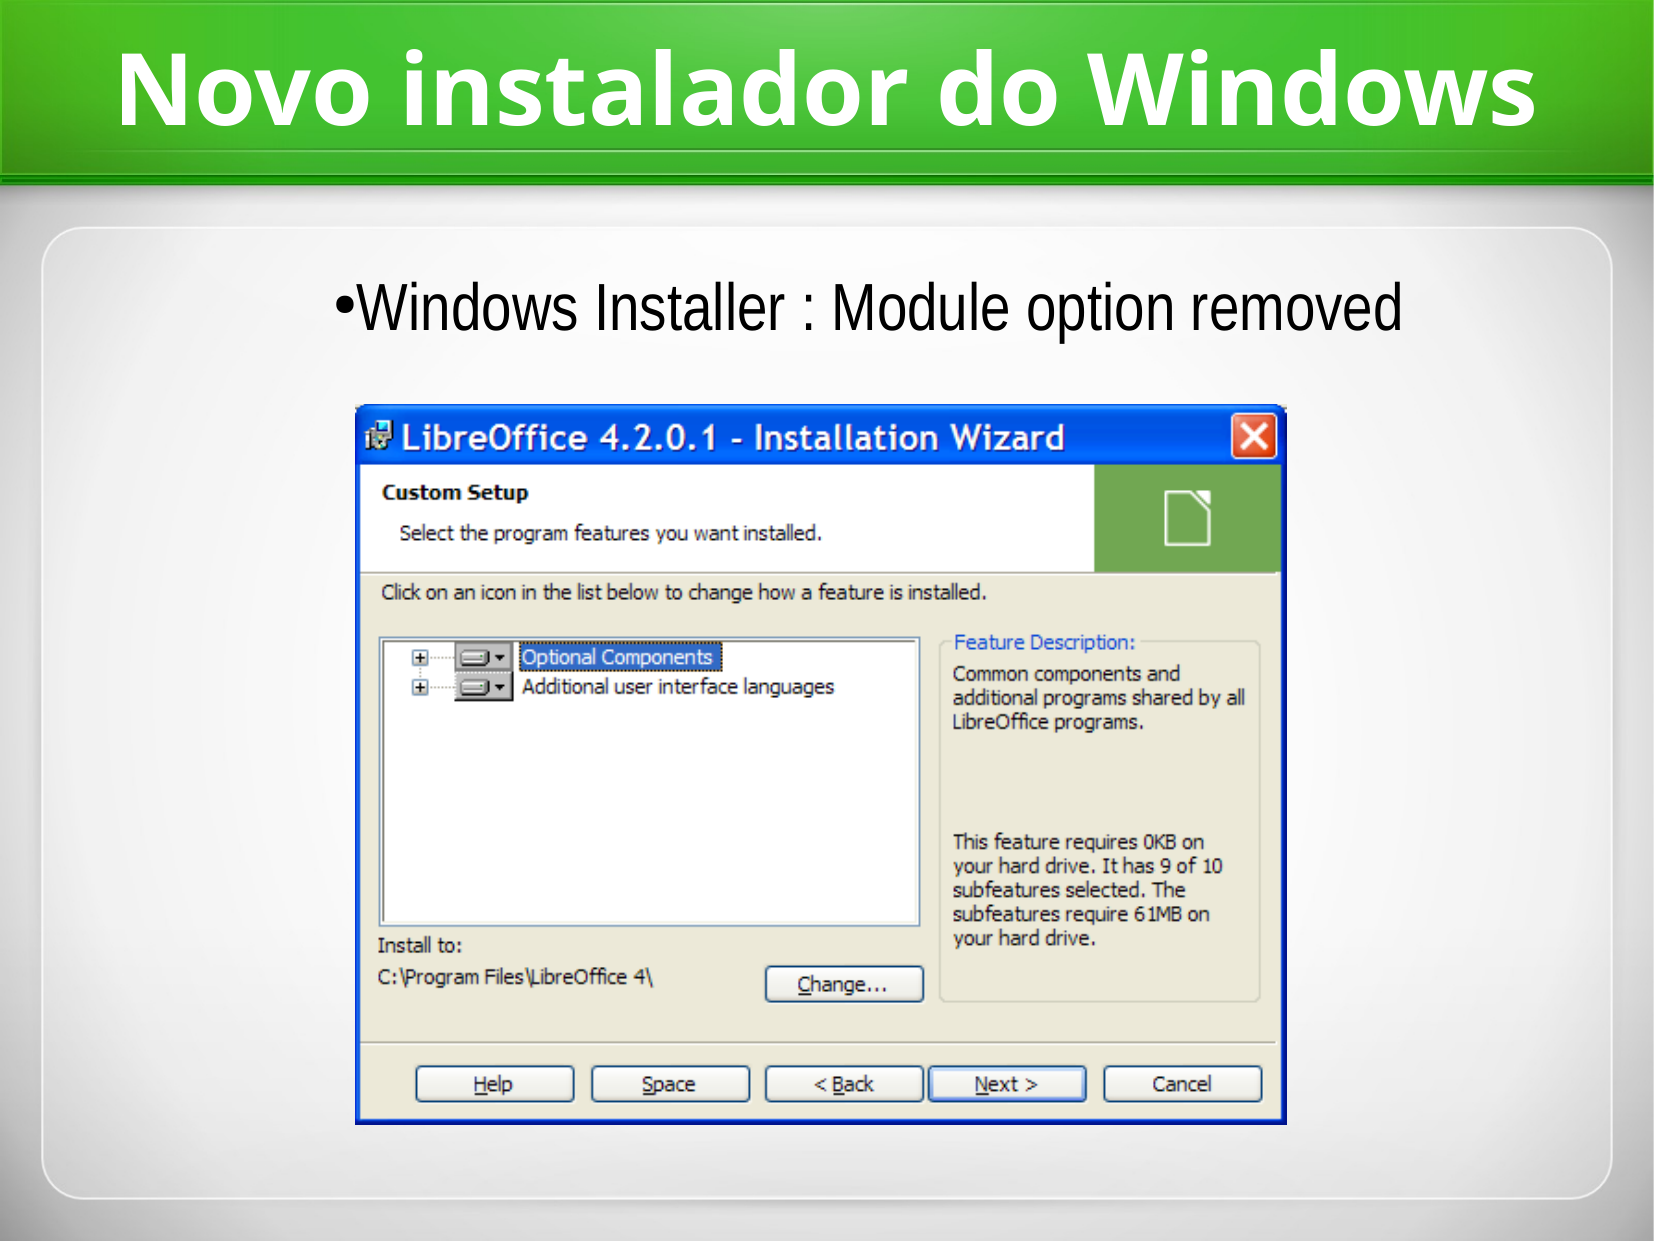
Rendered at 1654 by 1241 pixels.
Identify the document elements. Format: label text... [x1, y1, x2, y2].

picture [0, 0, 1654, 1241]
text_box Windows Installer : Module option removed [318, 260, 1421, 353]
title Novo instalador do Windows [82, 0, 1571, 203]
